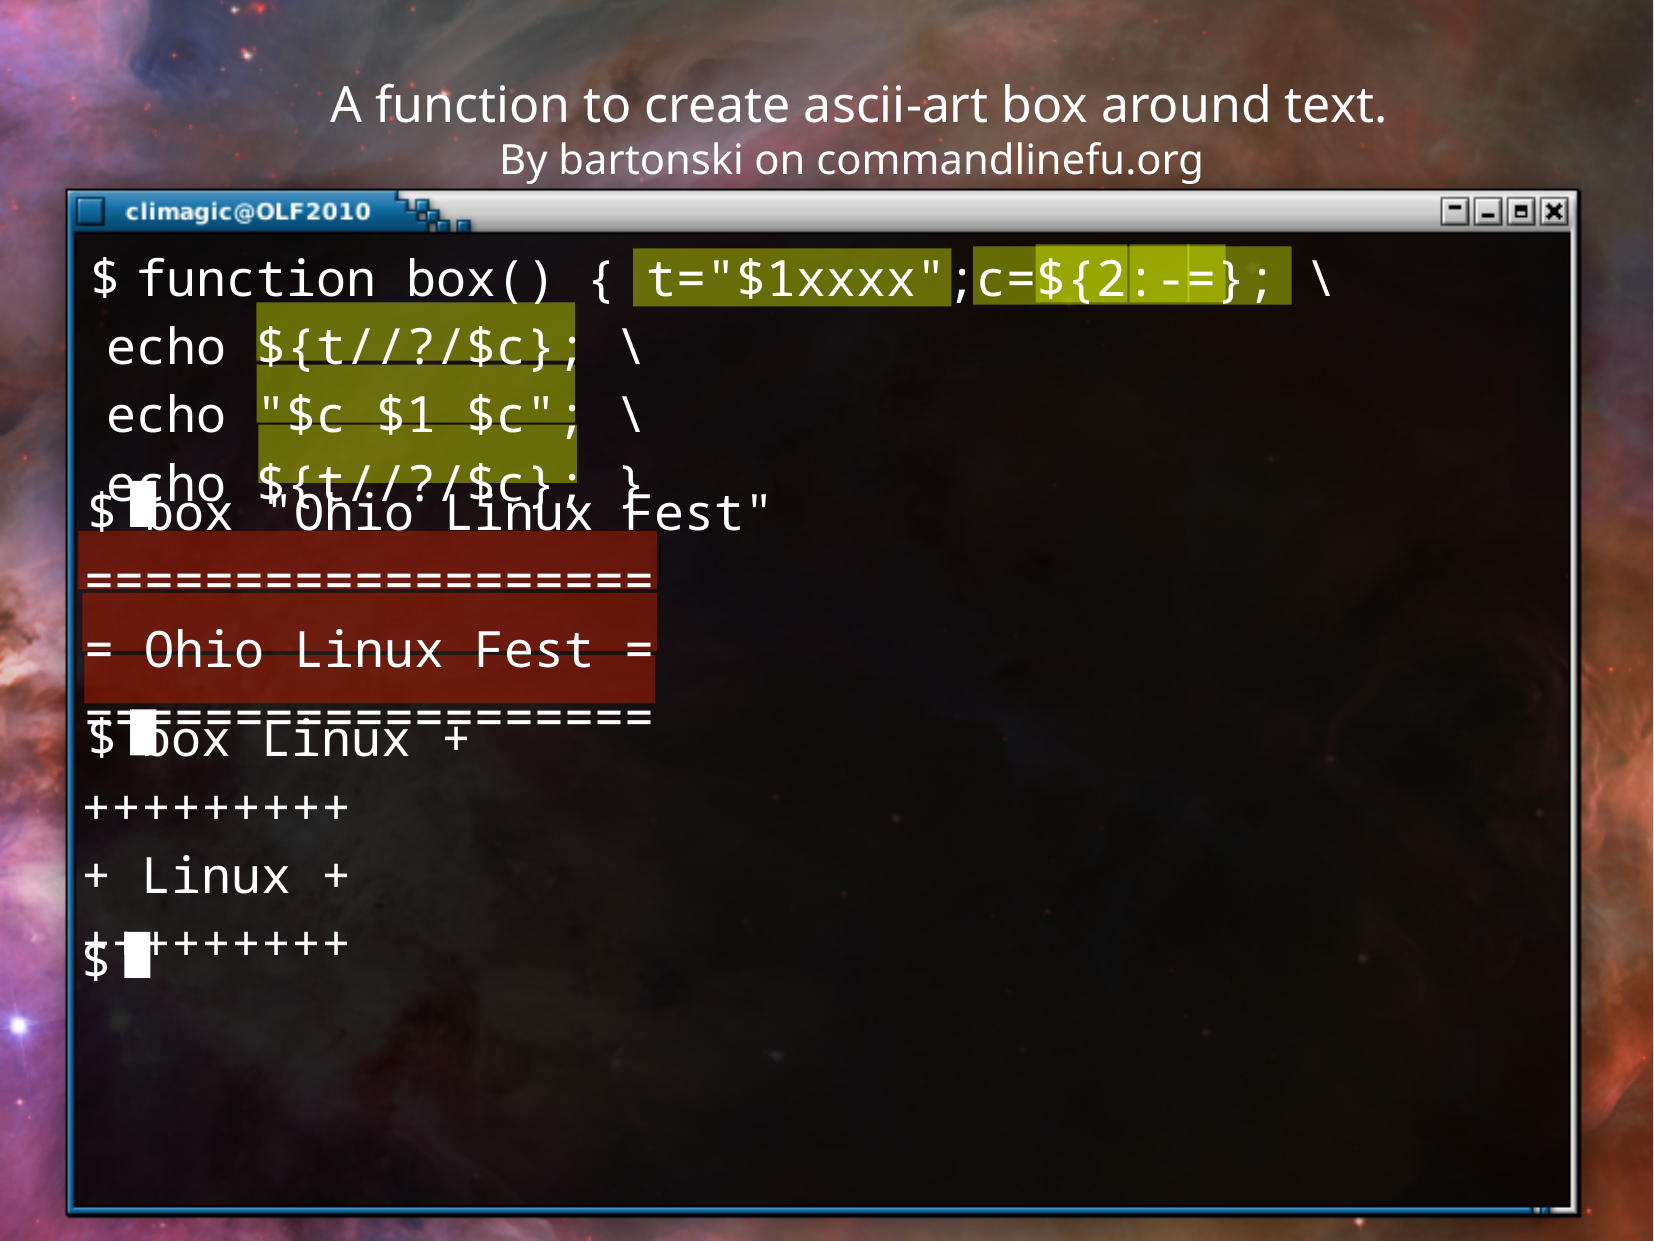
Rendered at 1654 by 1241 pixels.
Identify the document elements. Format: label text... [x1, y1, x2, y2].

text_box $ [76, 234, 136, 308]
text_box A function to create ascii-art box around text. [315, 62, 1338, 142]
text_box $ [66, 917, 126, 991]
text_box $ [72, 694, 132, 768]
picture [0, 0, 1654, 1241]
text_box function box() { t="$1xxxx";c=${2:-=}; \ echo ${t//?/$c}; \ echo "$c $1 $c"; \ echo ${t//?/$c}; } [91, 235, 1395, 483]
text_box [132, 709, 157, 756]
text_box box "Ohio Linux Fest" =================== = Ohio Linux Fest = =================== [69, 469, 846, 717]
text_box By bartonski on commandlinefu.org [484, 122, 1169, 192]
text_box [132, 483, 157, 527]
text_box [126, 931, 151, 978]
text_box box Linux + +++++++++ + Linux + +++++++++ [66, 696, 487, 1001]
text_box $ [72, 468, 132, 542]
text_box [145, 483, 157, 498]
